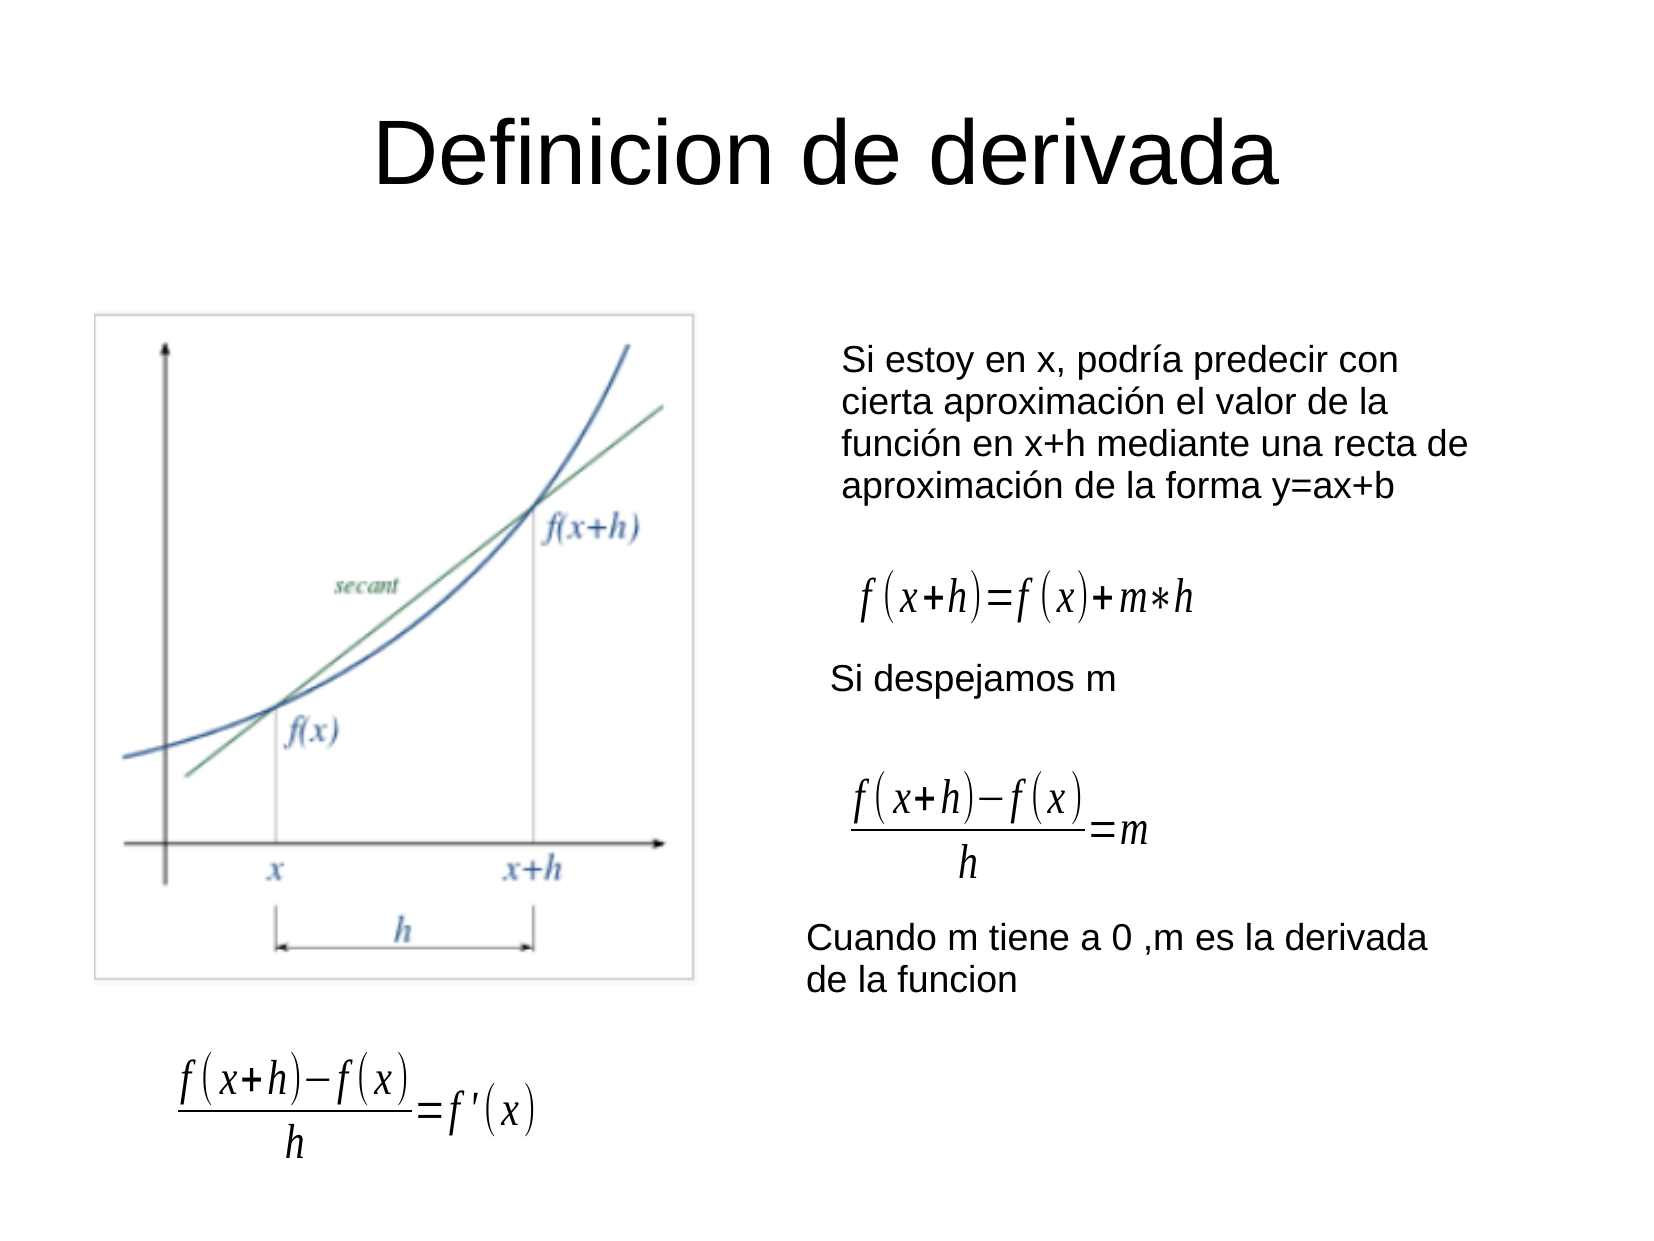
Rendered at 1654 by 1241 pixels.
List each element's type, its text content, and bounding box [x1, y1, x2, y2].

chart [165, 1048, 546, 1170]
text_box Cuando m tiene a 0 ,m es la derivada de la funcion [791, 909, 1477, 1009]
text_box Si despejamos m [814, 649, 1501, 707]
chart [838, 767, 1160, 889]
picture [94, 310, 697, 985]
text_box Si estoy en x, podría predecir con cierta aproximación el valor de la función en x+h mediante una recta de aproximación de la forma y=ax+b [826, 330, 1512, 514]
chart [850, 566, 1205, 626]
title Definicion de derivada [82, 49, 1571, 257]
